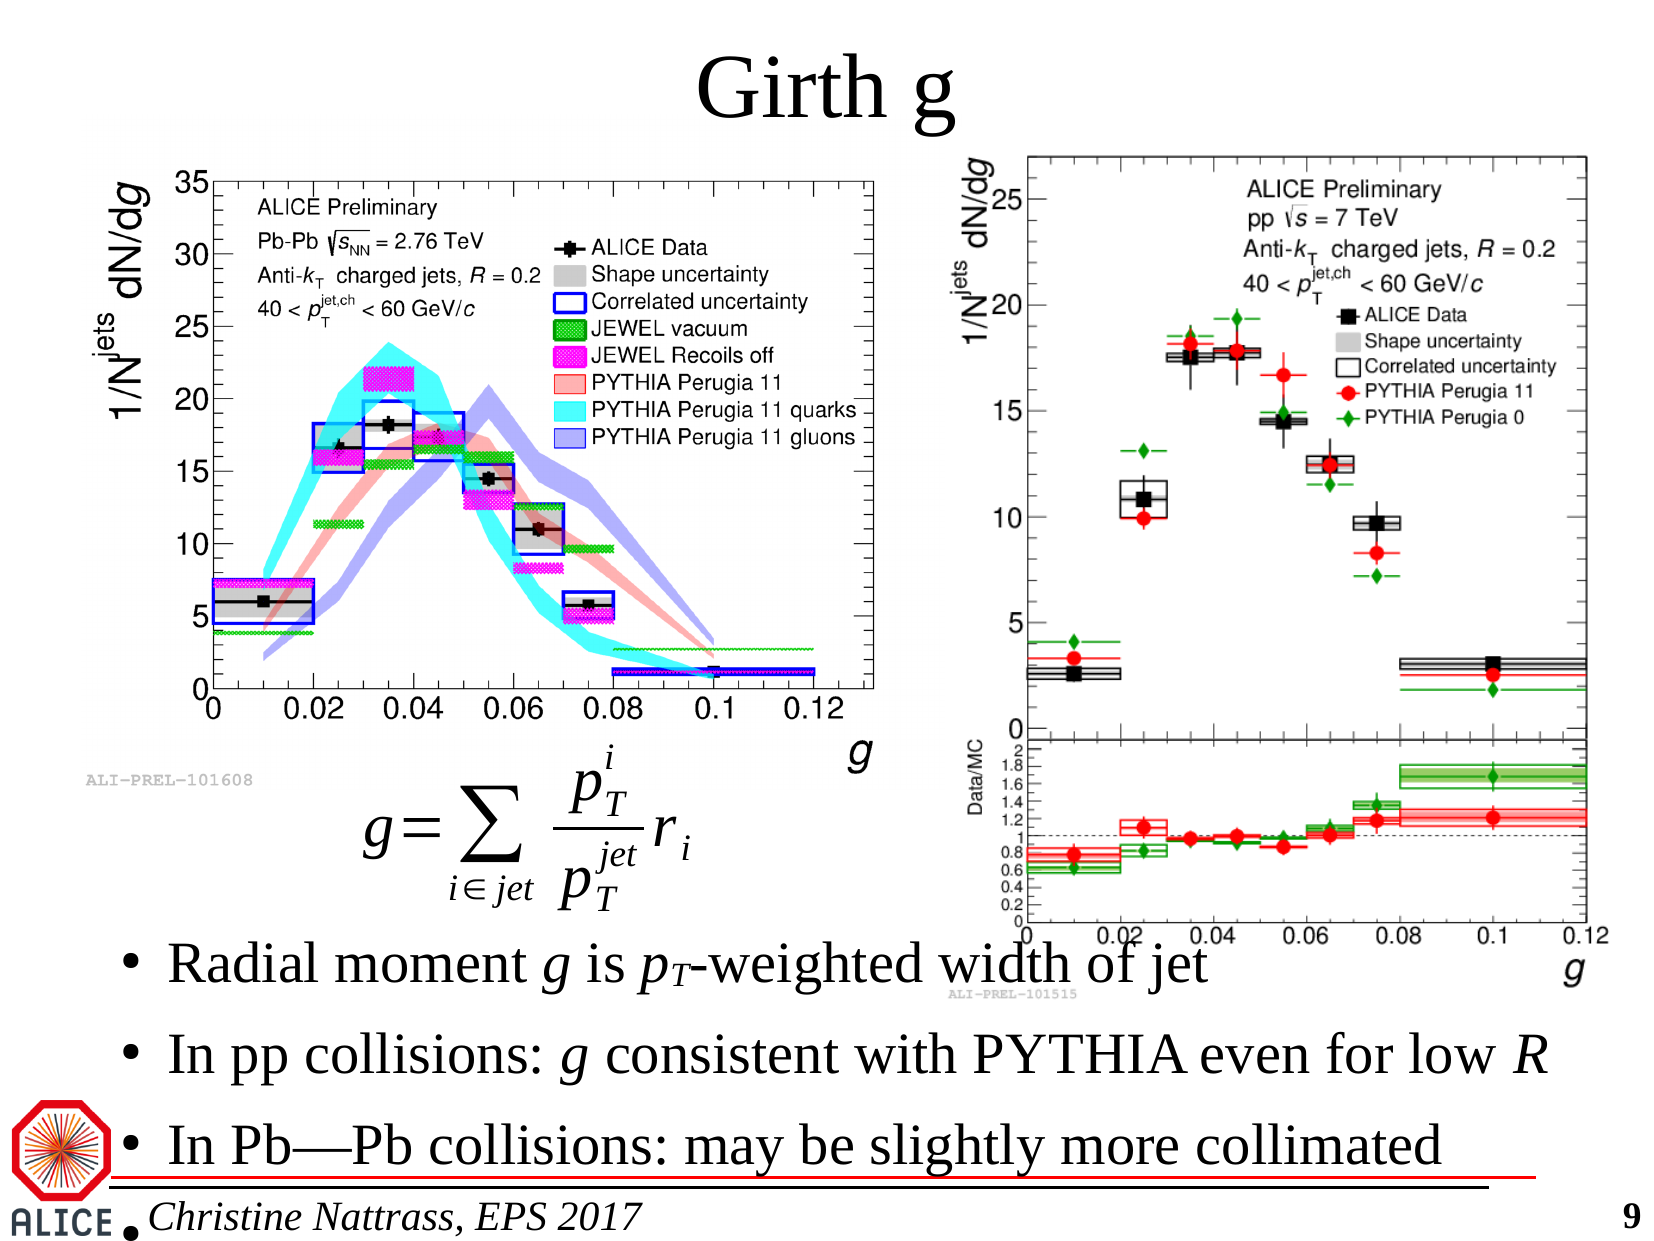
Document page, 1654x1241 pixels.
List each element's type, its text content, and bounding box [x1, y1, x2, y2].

title Girth g [82, 14, 1571, 160]
picture [11, 1100, 111, 1236]
picture [81, 114, 1621, 1002]
chart [354, 736, 698, 921]
list Radial moment g is pT-weighted width of jet In pp collisions: g consistent with PYTHIA even for low R In Pb—Pb collisions: may be slightly more collimated [105, 930, 1560, 1190]
